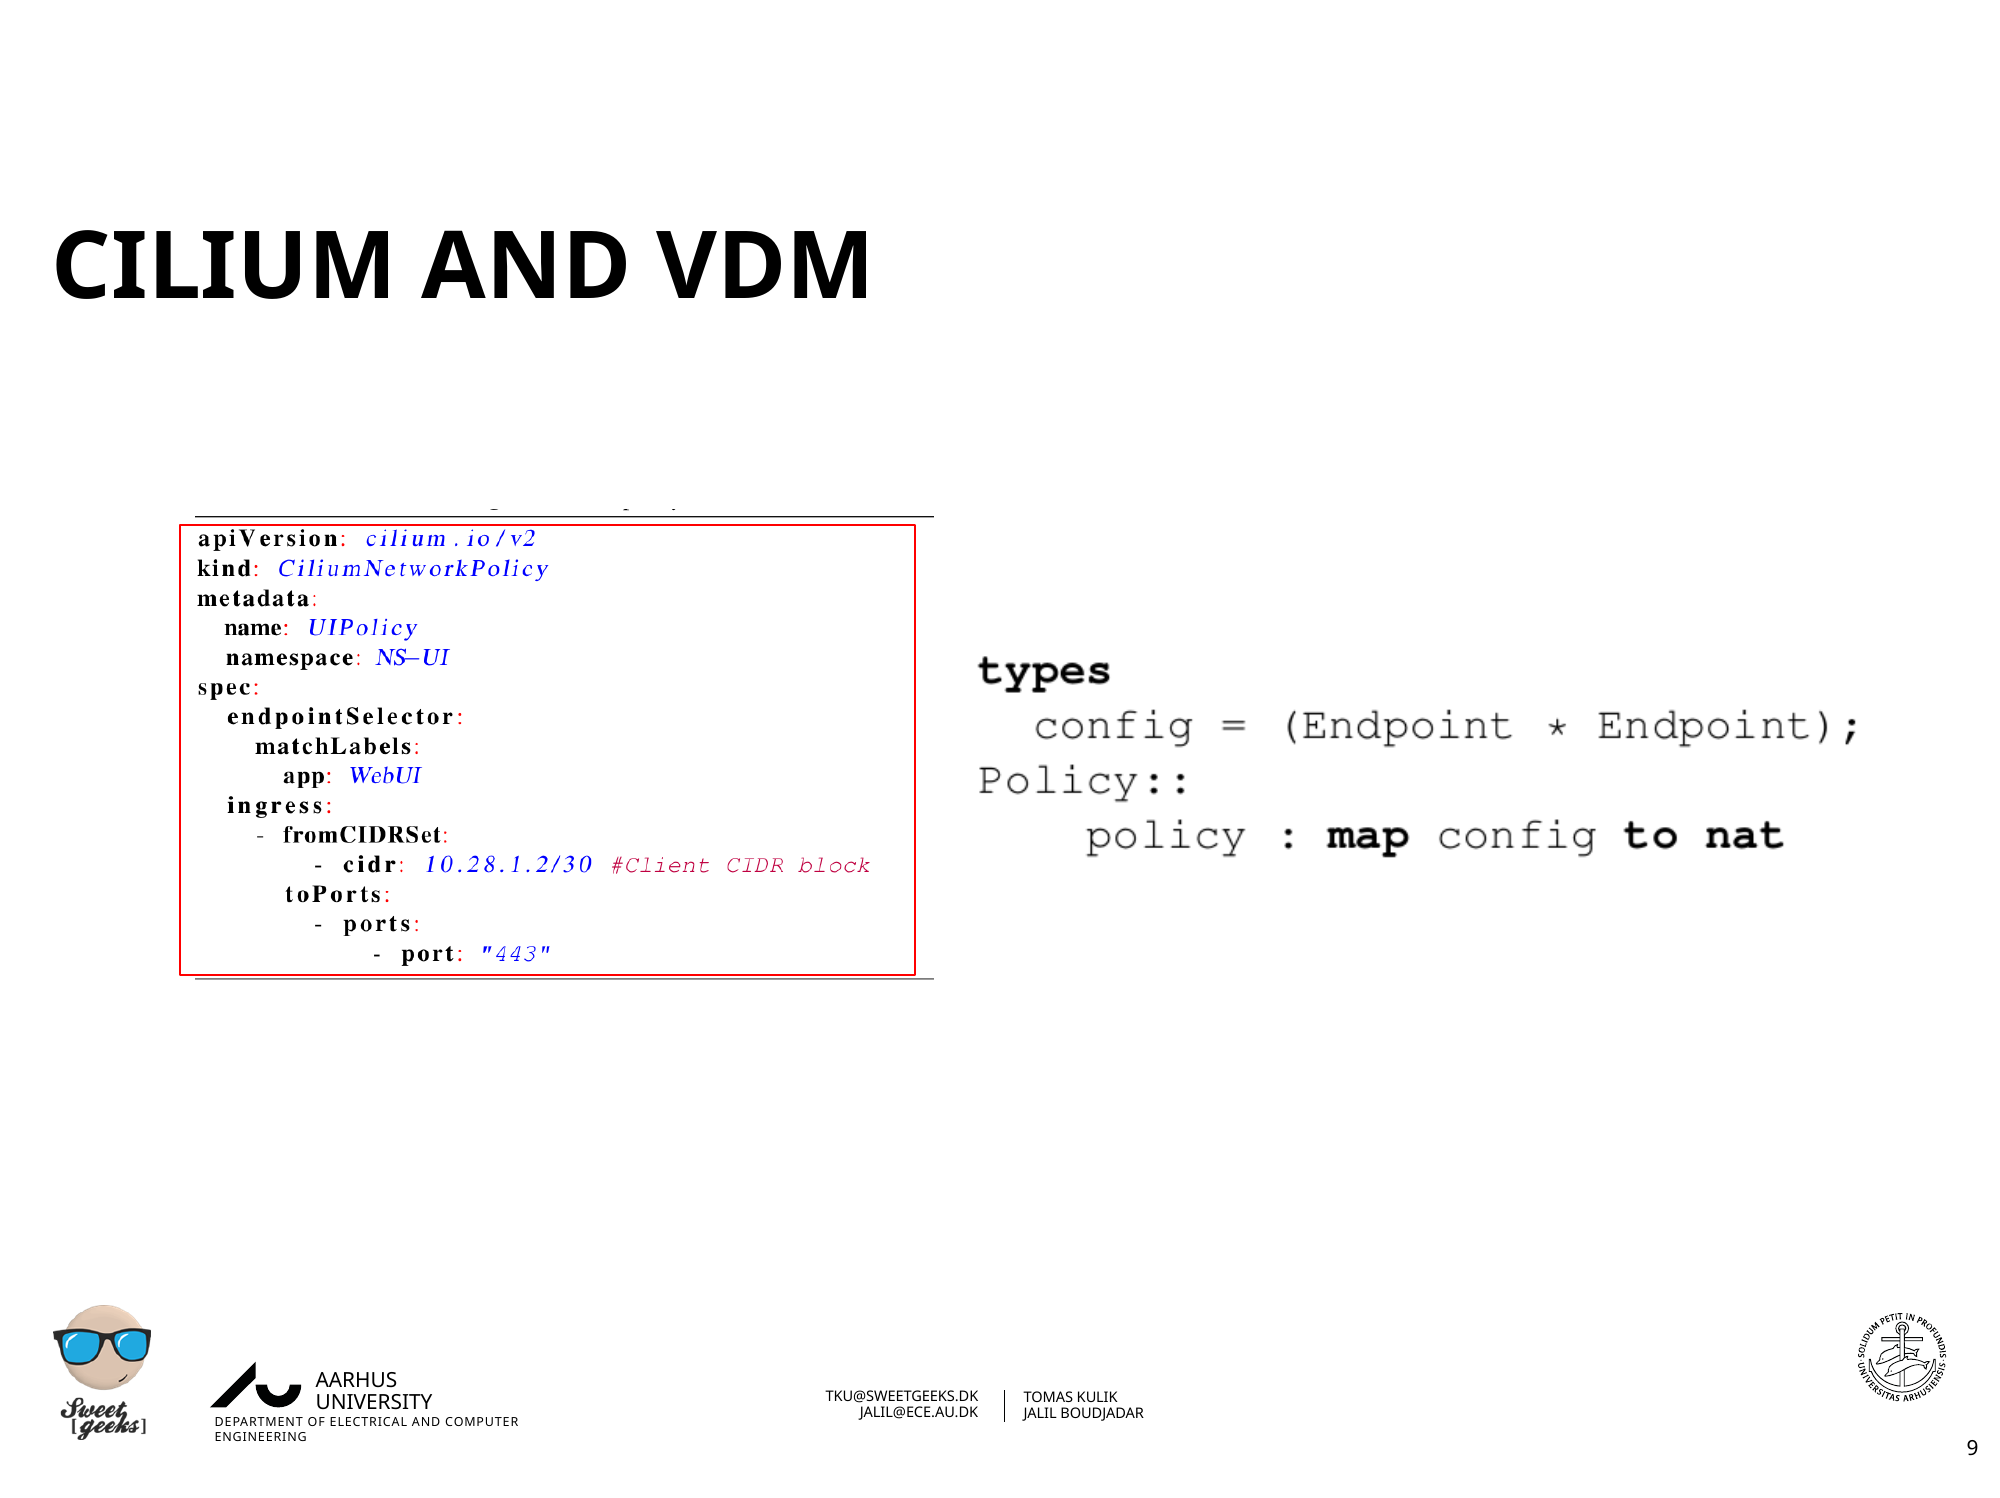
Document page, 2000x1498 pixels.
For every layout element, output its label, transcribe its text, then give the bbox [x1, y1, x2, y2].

slide_number <number> [1937, 1437, 1979, 1463]
picture [195, 509, 934, 991]
picture [975, 652, 1871, 871]
text_box Cilium and VDM [51, 32, 1948, 319]
picture [53, 1305, 151, 1440]
picture [195, 526, 914, 974]
